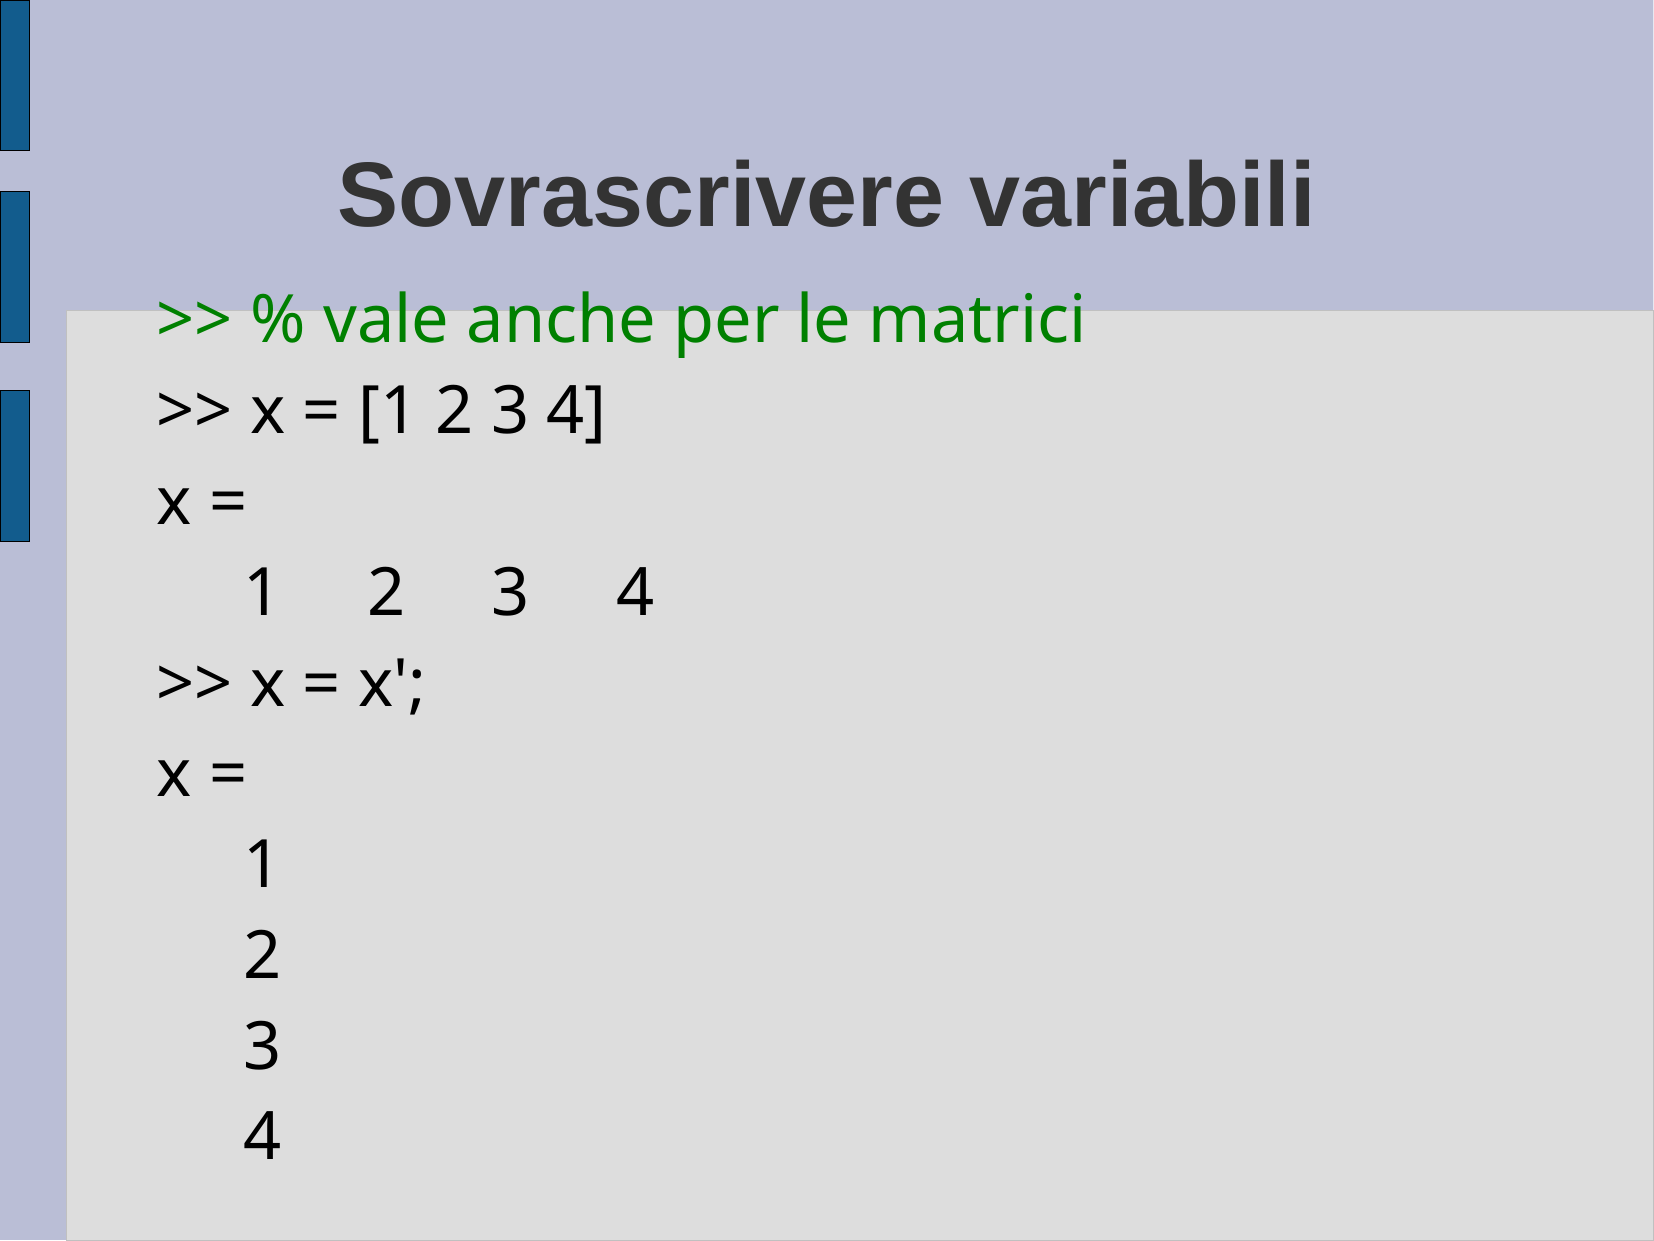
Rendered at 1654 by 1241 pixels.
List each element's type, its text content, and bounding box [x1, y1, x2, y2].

subtitle >> % vale anche per le matrici >> x = [1 2 3 4] x = 1 2 3 4 >> x = x'; x = 1 2 3 4 [121, 325, 1534, 1217]
title Sovrascrivere variabili [121, 98, 1534, 291]
